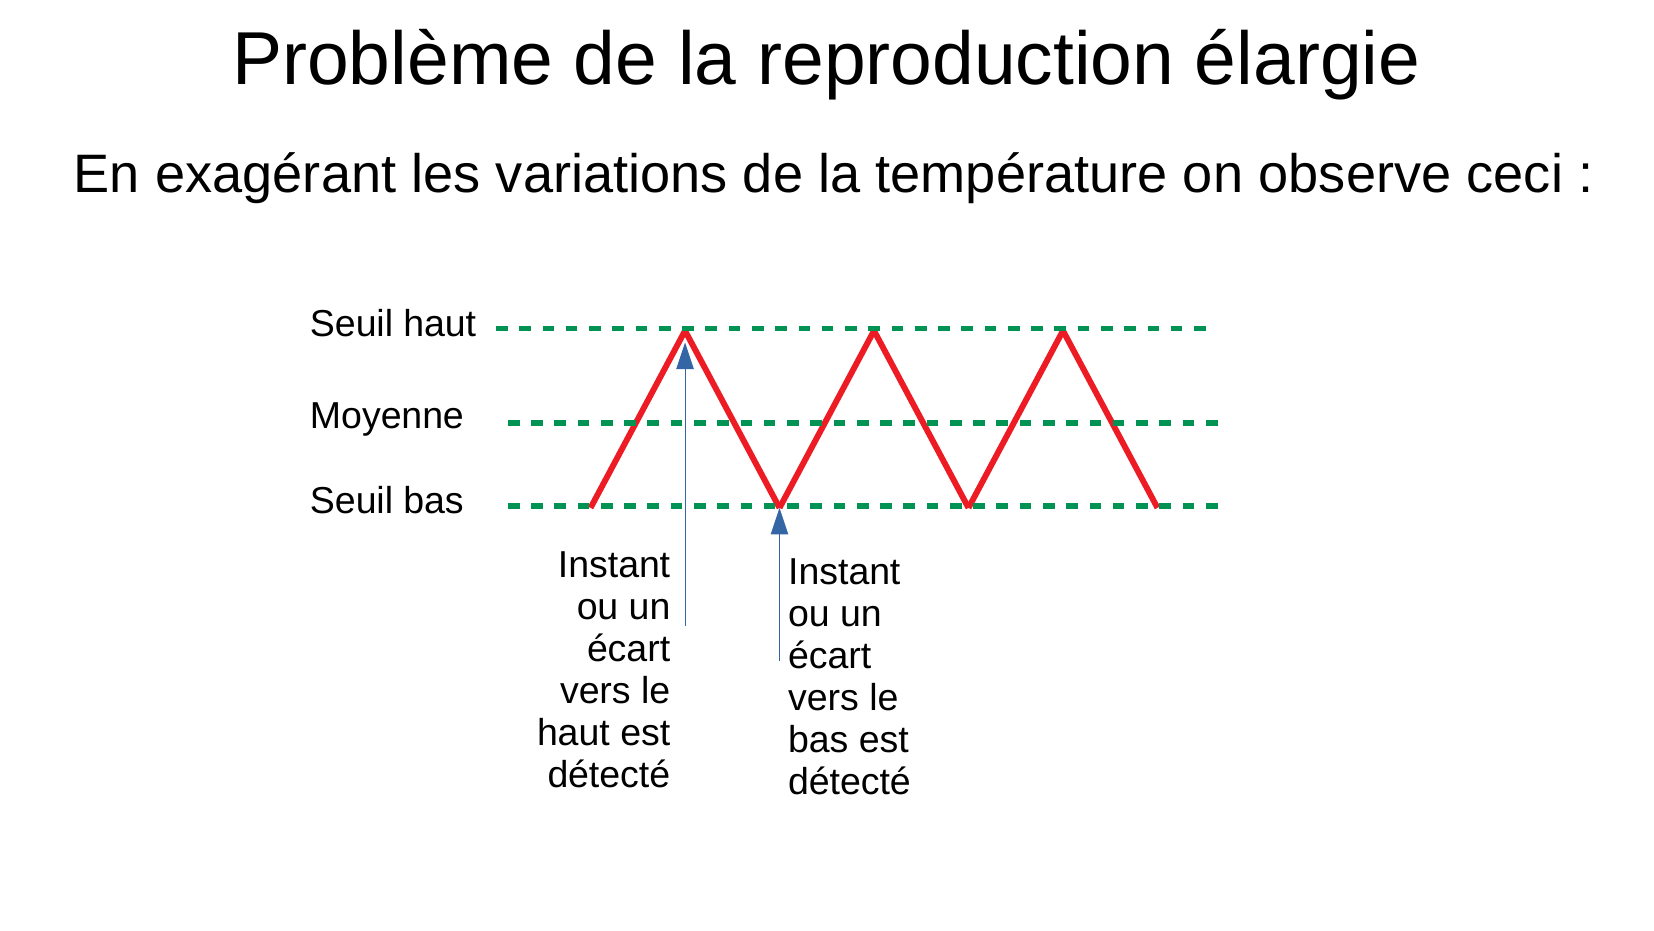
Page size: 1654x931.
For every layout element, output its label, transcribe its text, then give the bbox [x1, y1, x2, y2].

text_box Instant ou un écart vers le haut est détecté [501, 536, 686, 804]
text_box Seuil bas [295, 472, 544, 530]
text_box En exagérant les variations de la température on observe ceci : [59, 135, 1642, 254]
text_box Seuil haut [295, 295, 544, 353]
title Problème de la reproduction élargie [82, 11, 1571, 107]
text_box Instant ou un écart vers le bas est détecté [773, 543, 957, 811]
text_box Moyenne [295, 387, 544, 445]
